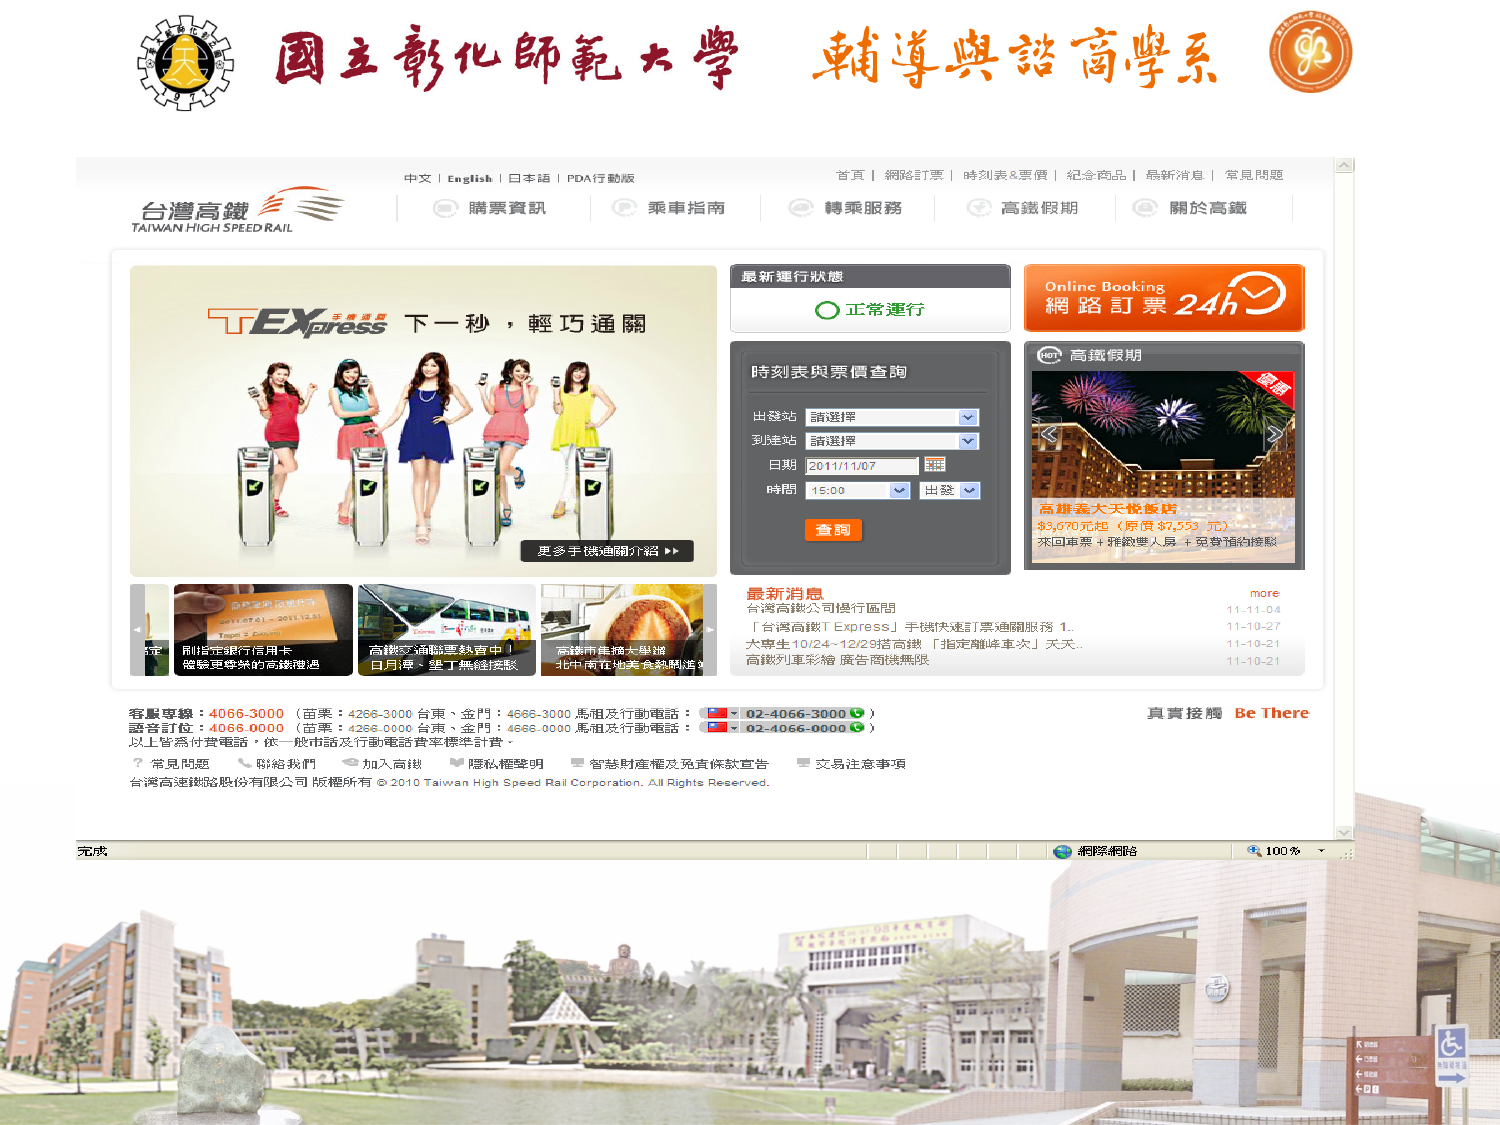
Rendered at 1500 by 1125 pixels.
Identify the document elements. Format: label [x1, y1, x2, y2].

picture [76, 157, 1355, 860]
